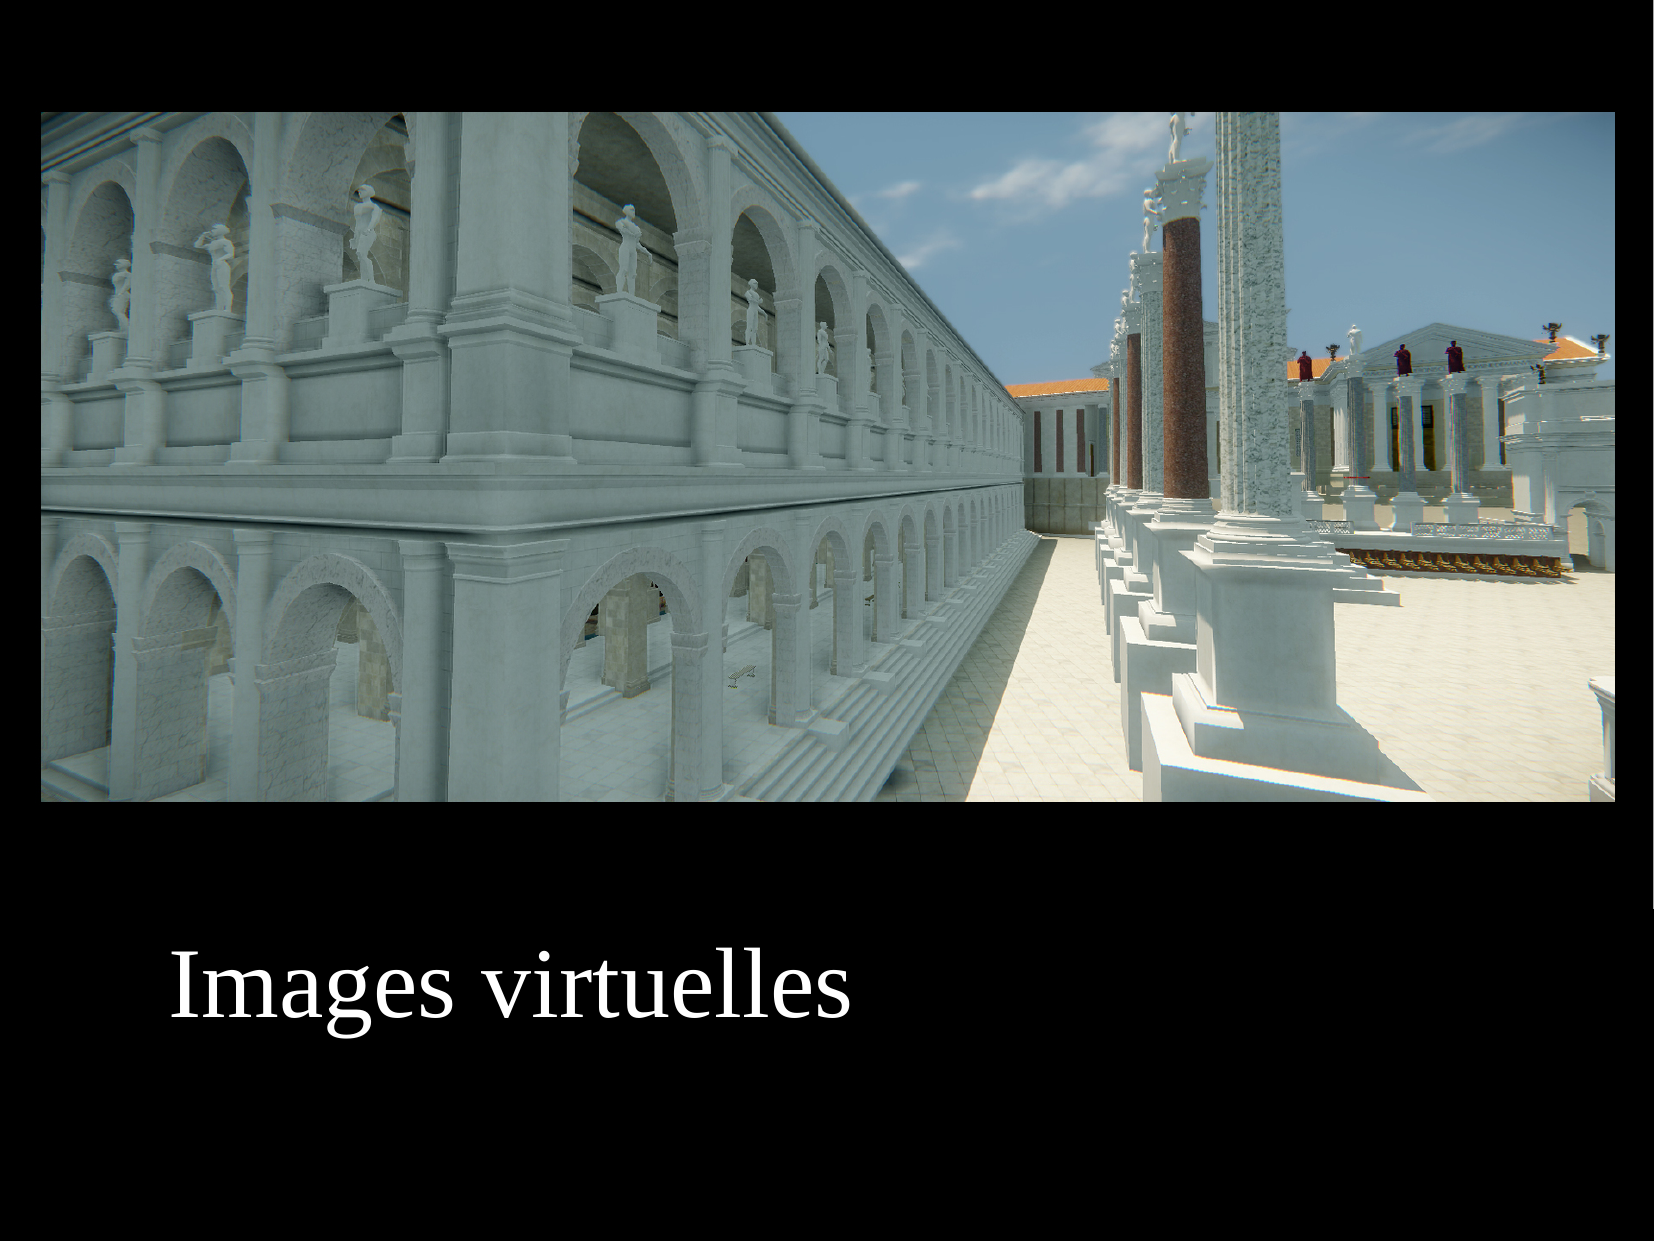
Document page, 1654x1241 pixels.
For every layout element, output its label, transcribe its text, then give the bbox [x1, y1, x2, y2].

picture [0, 0, 1654, 909]
text_box [0, 909, 1654, 1241]
text_box Images virtuelles [153, 921, 1453, 1047]
